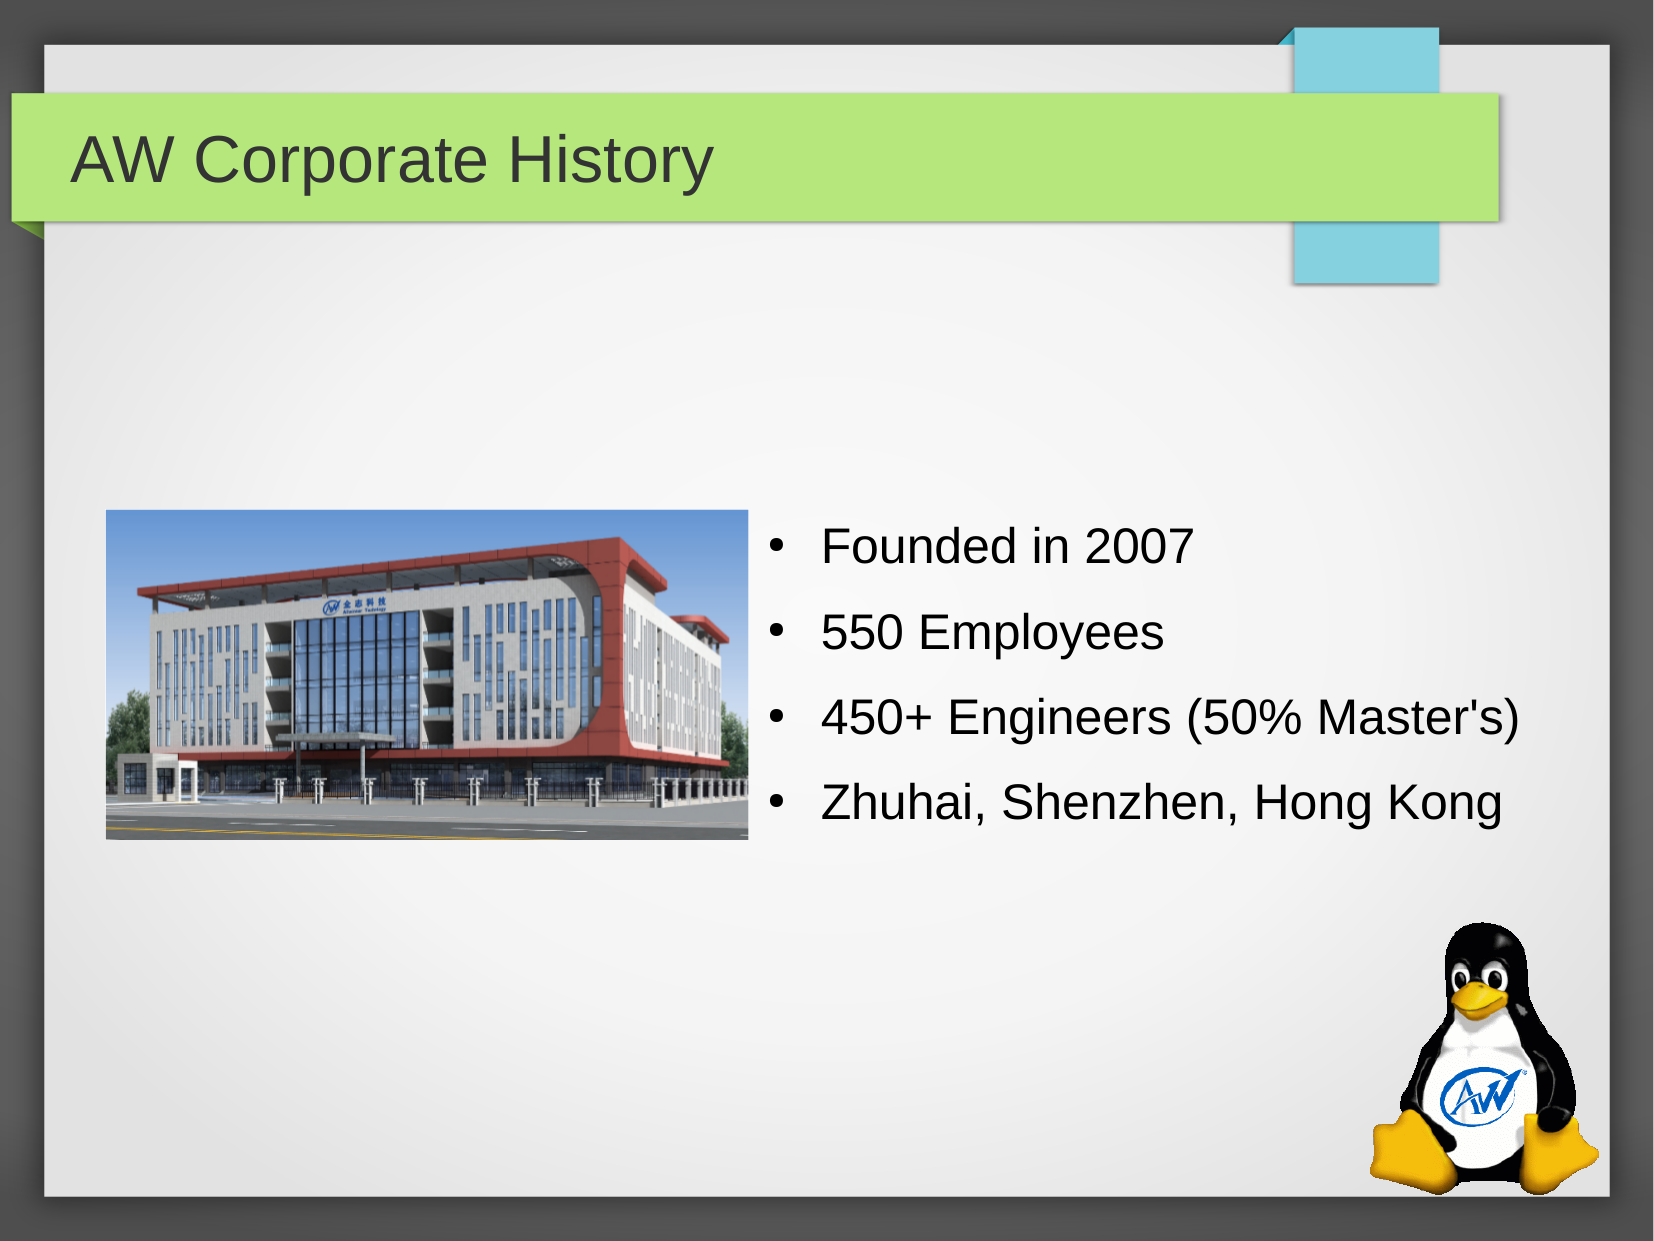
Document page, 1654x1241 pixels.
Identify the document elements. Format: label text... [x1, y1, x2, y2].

list Founded in 2007 550 Employees 450+ Engineers (50% Master's) Zhuhai, Shenzhen, Hong Kong [750, 343, 1538, 1006]
title AW Corporate History [70, 106, 1229, 213]
picture [0, 0, 1654, 1241]
